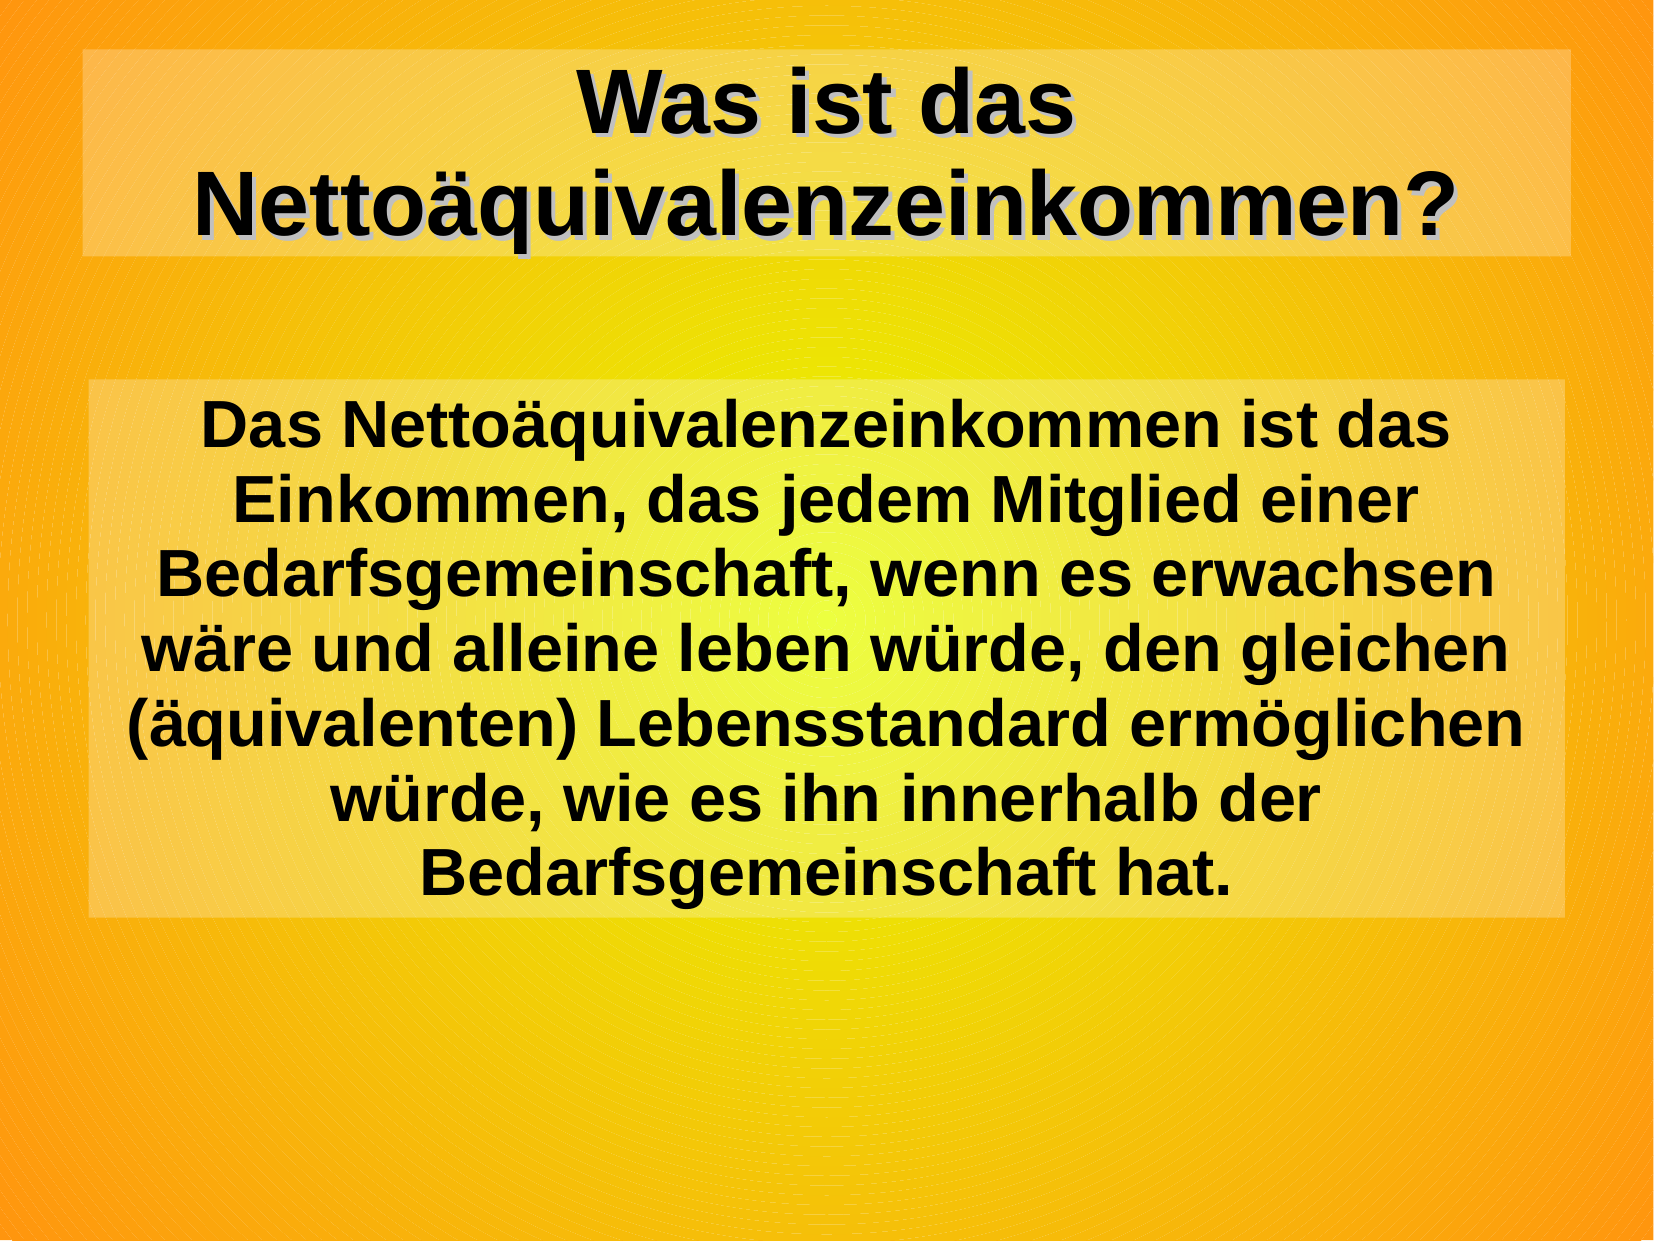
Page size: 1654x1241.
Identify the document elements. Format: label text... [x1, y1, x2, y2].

text_box Das Nettoäquivalenzeinkommen ist das Einkommen, das jedem Mitglied einer Bedarfsgemeinschaft, wenn es erwachsen wäre und alleine leben würde, den gleichen (äquivalenten) Lebensstandard ermöglichen würde, wie es ihn innerhalb der Bedarfsgemeinschaft hat. [88, 379, 1565, 918]
title Was ist das Nettoäquivalenzeinkommen? [82, 49, 1571, 257]
